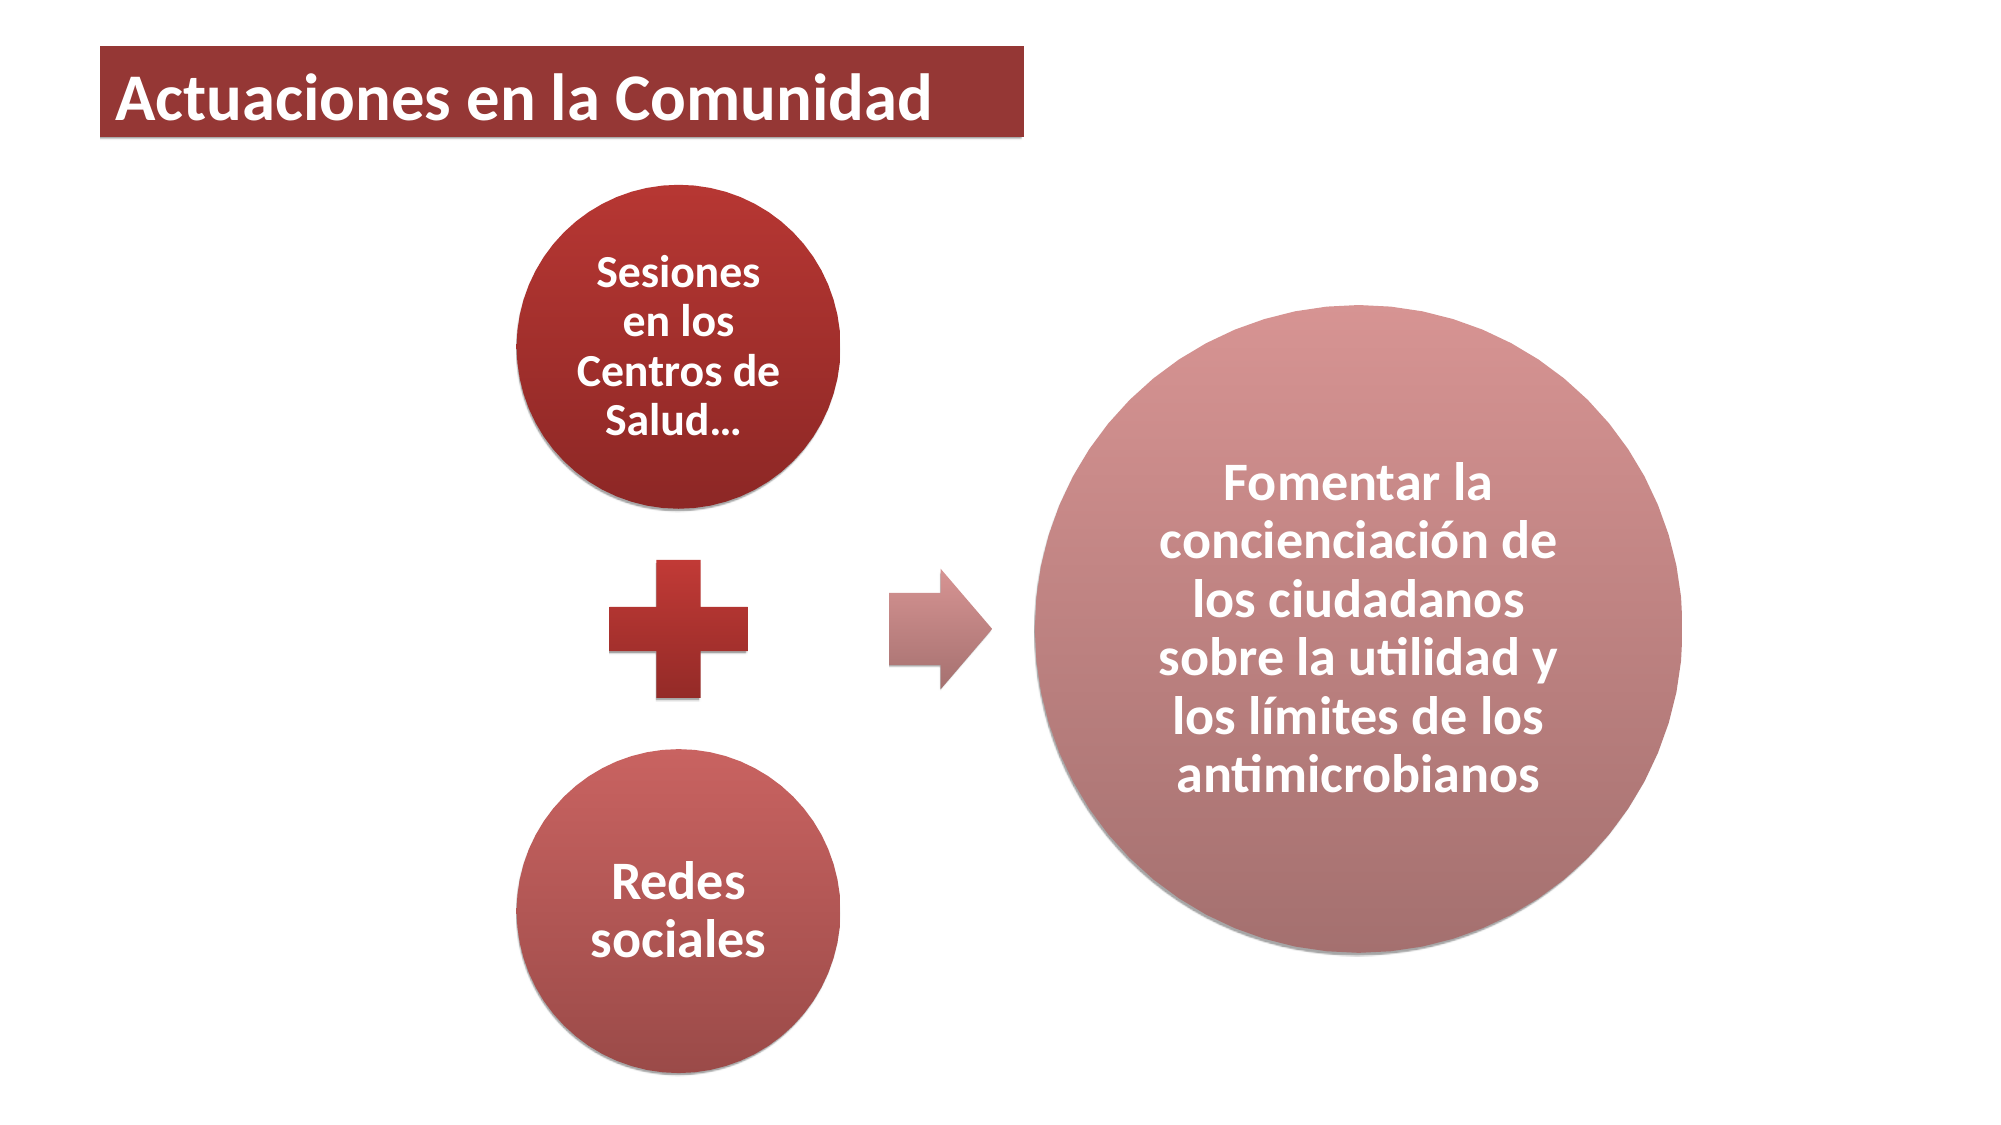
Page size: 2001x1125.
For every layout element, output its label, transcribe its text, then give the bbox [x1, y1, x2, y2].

text_box Actuaciones en la Comunidad [100, 46, 1024, 137]
text_box Fomentar la concienciación de los ciudadanos sobre la utilidad y los límites de los antimicrobianos [1034, 305, 1683, 953]
text_box [609, 559, 748, 698]
text_box [889, 568, 993, 690]
text_box Sesiones en los Centros de Salud… [516, 184, 841, 509]
text_box Redes sociales [516, 749, 841, 1074]
